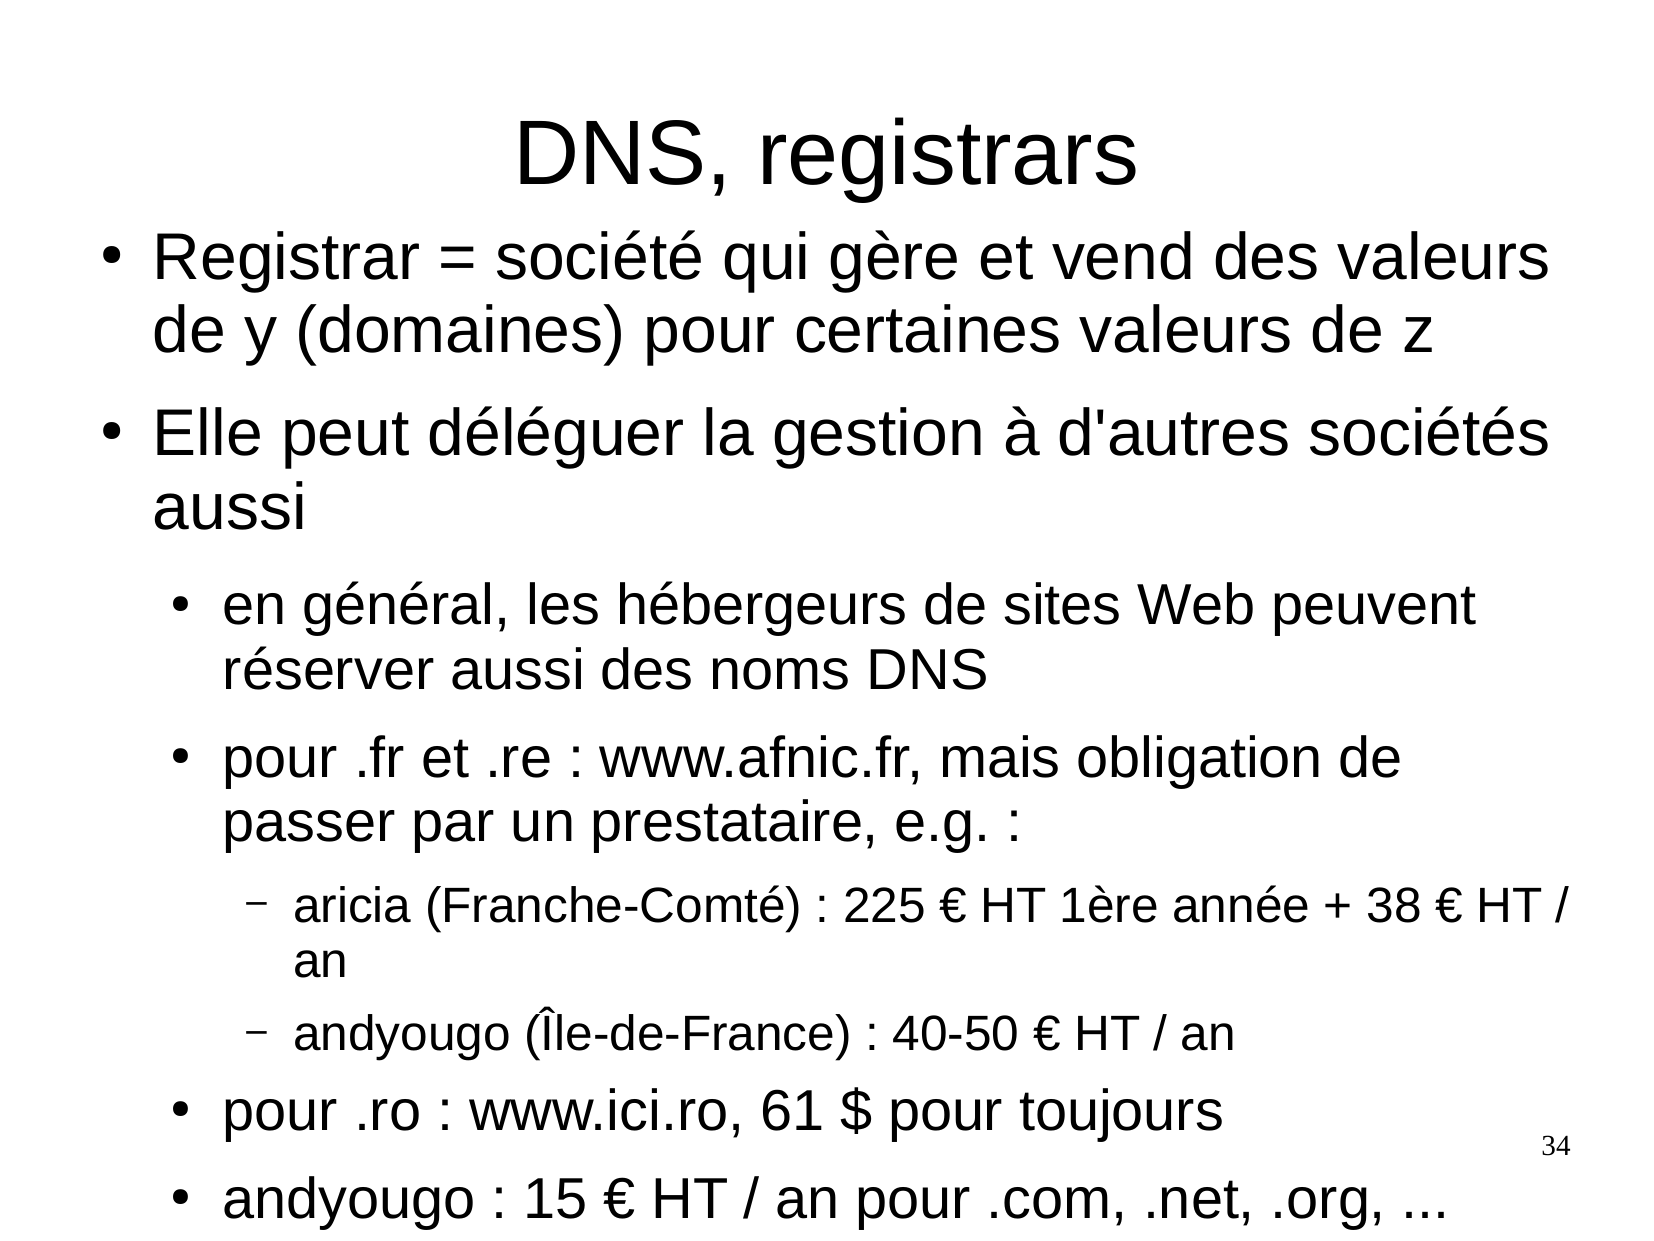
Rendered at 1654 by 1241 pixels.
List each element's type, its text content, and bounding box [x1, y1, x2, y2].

title DNS, registrars [82, 56, 1571, 219]
list Registrar = société qui gère et vend des valeurs de y (domaines) pour certaines valeurs de z Elle peut déléguer la gestion à d'autres sociétés aussi en général, les hébergeurs de sites Web peuvent réserver aussi des noms DNS pour .fr et .re : www.afnic.fr, mais obligation de passer par un prestataire, e.g. : aricia (Franche-Comté) : 225 € HT 1ère année + 38 € HT / an andyougo (Île-de-France) : 40-50 € HT / an pour .ro : www.ici.ro, 61 $ pour toujours andyougo : 15 € HT / an pour .com, .net, .org, ... [82, 219, 1571, 1240]
